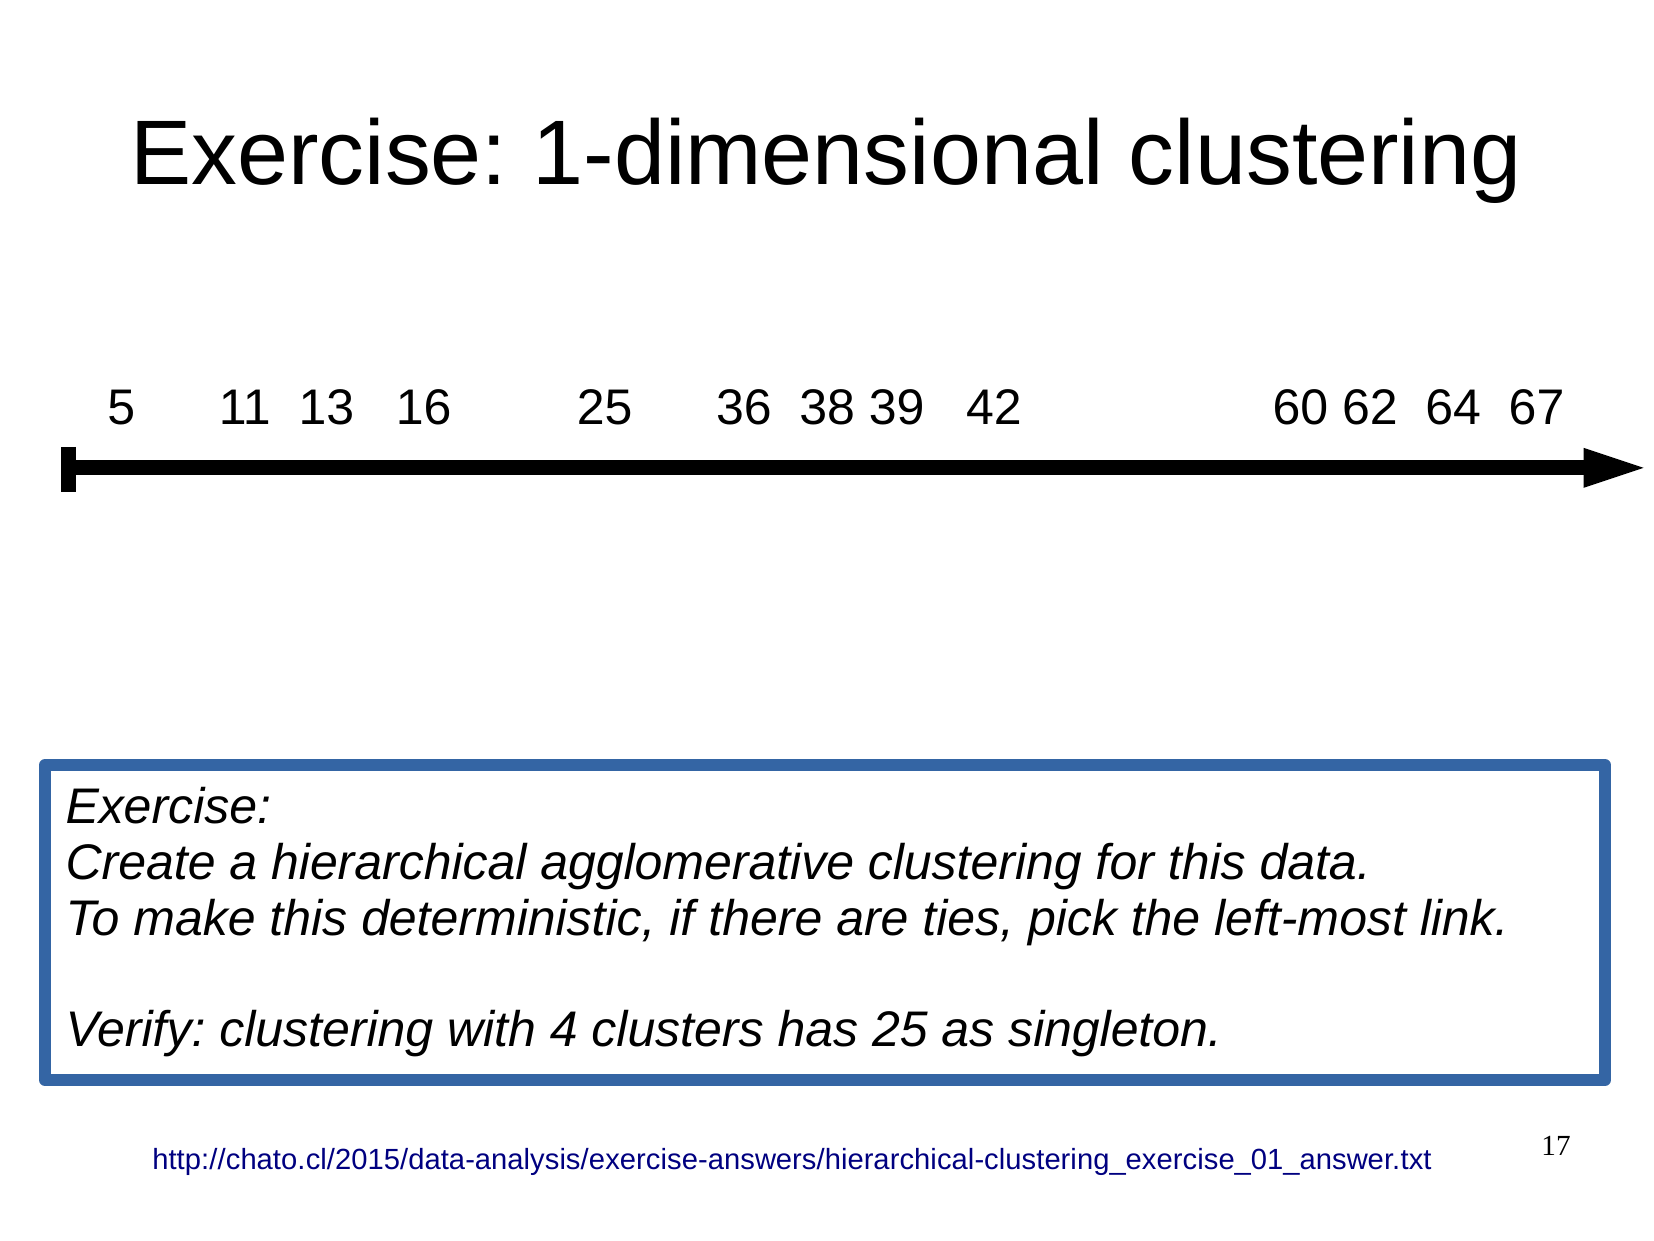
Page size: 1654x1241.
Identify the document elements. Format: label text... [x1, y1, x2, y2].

text_box Exercise: Create a hierarchical agglomerative clustering for this data. To make this deterministic, if there are ties, pick the left-most link. Verify: clustering with 4 clusters has 25 as singleton. [45, 765, 1606, 1081]
title Exercise: 1-dimensional clustering [82, 49, 1571, 257]
text_box 5 11 13 16 25 36 38 39 42 60 62 64 67 [36, 371, 1601, 444]
text_box http://chato.cl/2015/data-analysis/exercise-answers/hierarchical-clustering_exercise_01_answer.txt [137, 1128, 1501, 1186]
